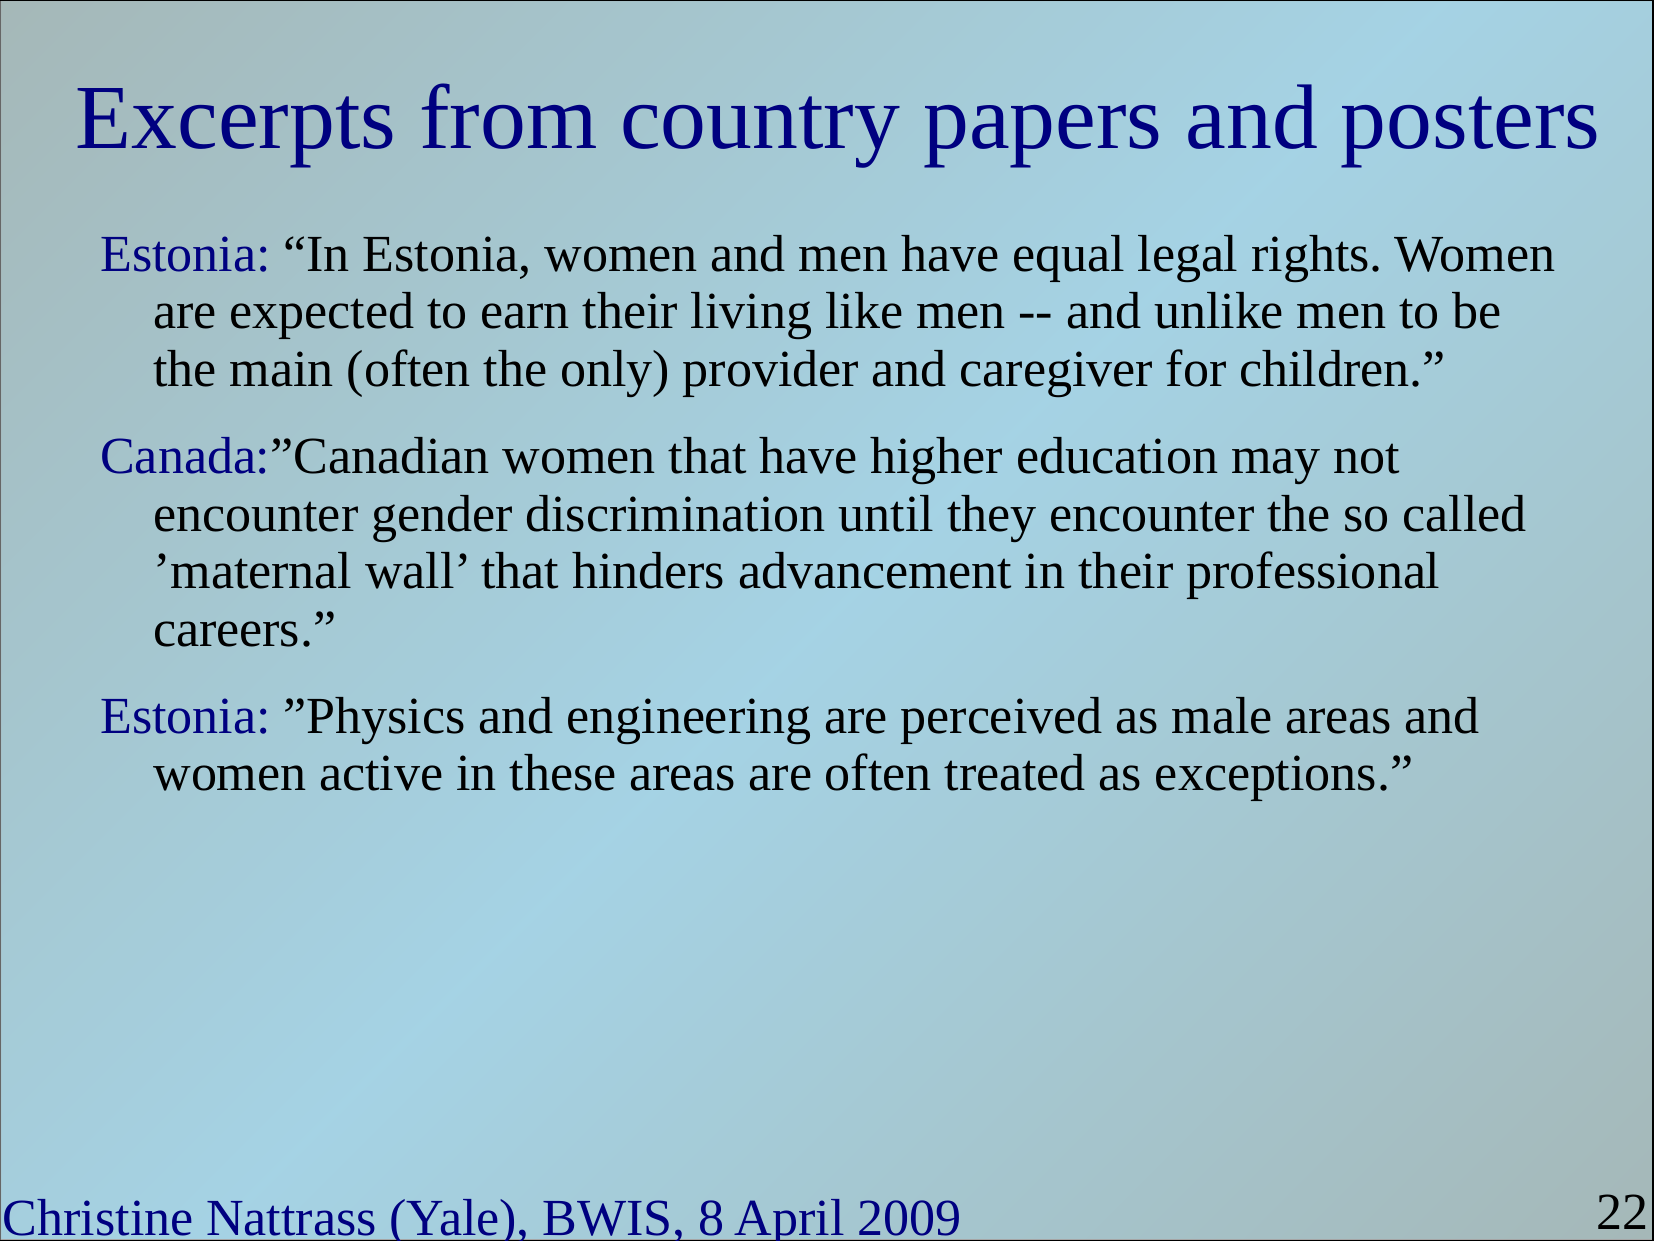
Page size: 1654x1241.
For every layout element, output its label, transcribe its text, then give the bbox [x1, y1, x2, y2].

list Estonia: “In Estonia, women and men have equal legal rights. Women are expected to earn their living like men -- and unlike men to be the main (often the only) provider and caregiver for children.” Canada:”Canadian women that have higher education may not encounter gender discrimination until they encounter the so called ’maternal wall’ that hinders advancement in their professional careers.” Estonia: ”Physics and engineering are perceived as male areas and women active in these areas are often treated as exceptions.” [82, 225, 1571, 1029]
title Excerpts from country papers and posters [72, 21, 1607, 214]
